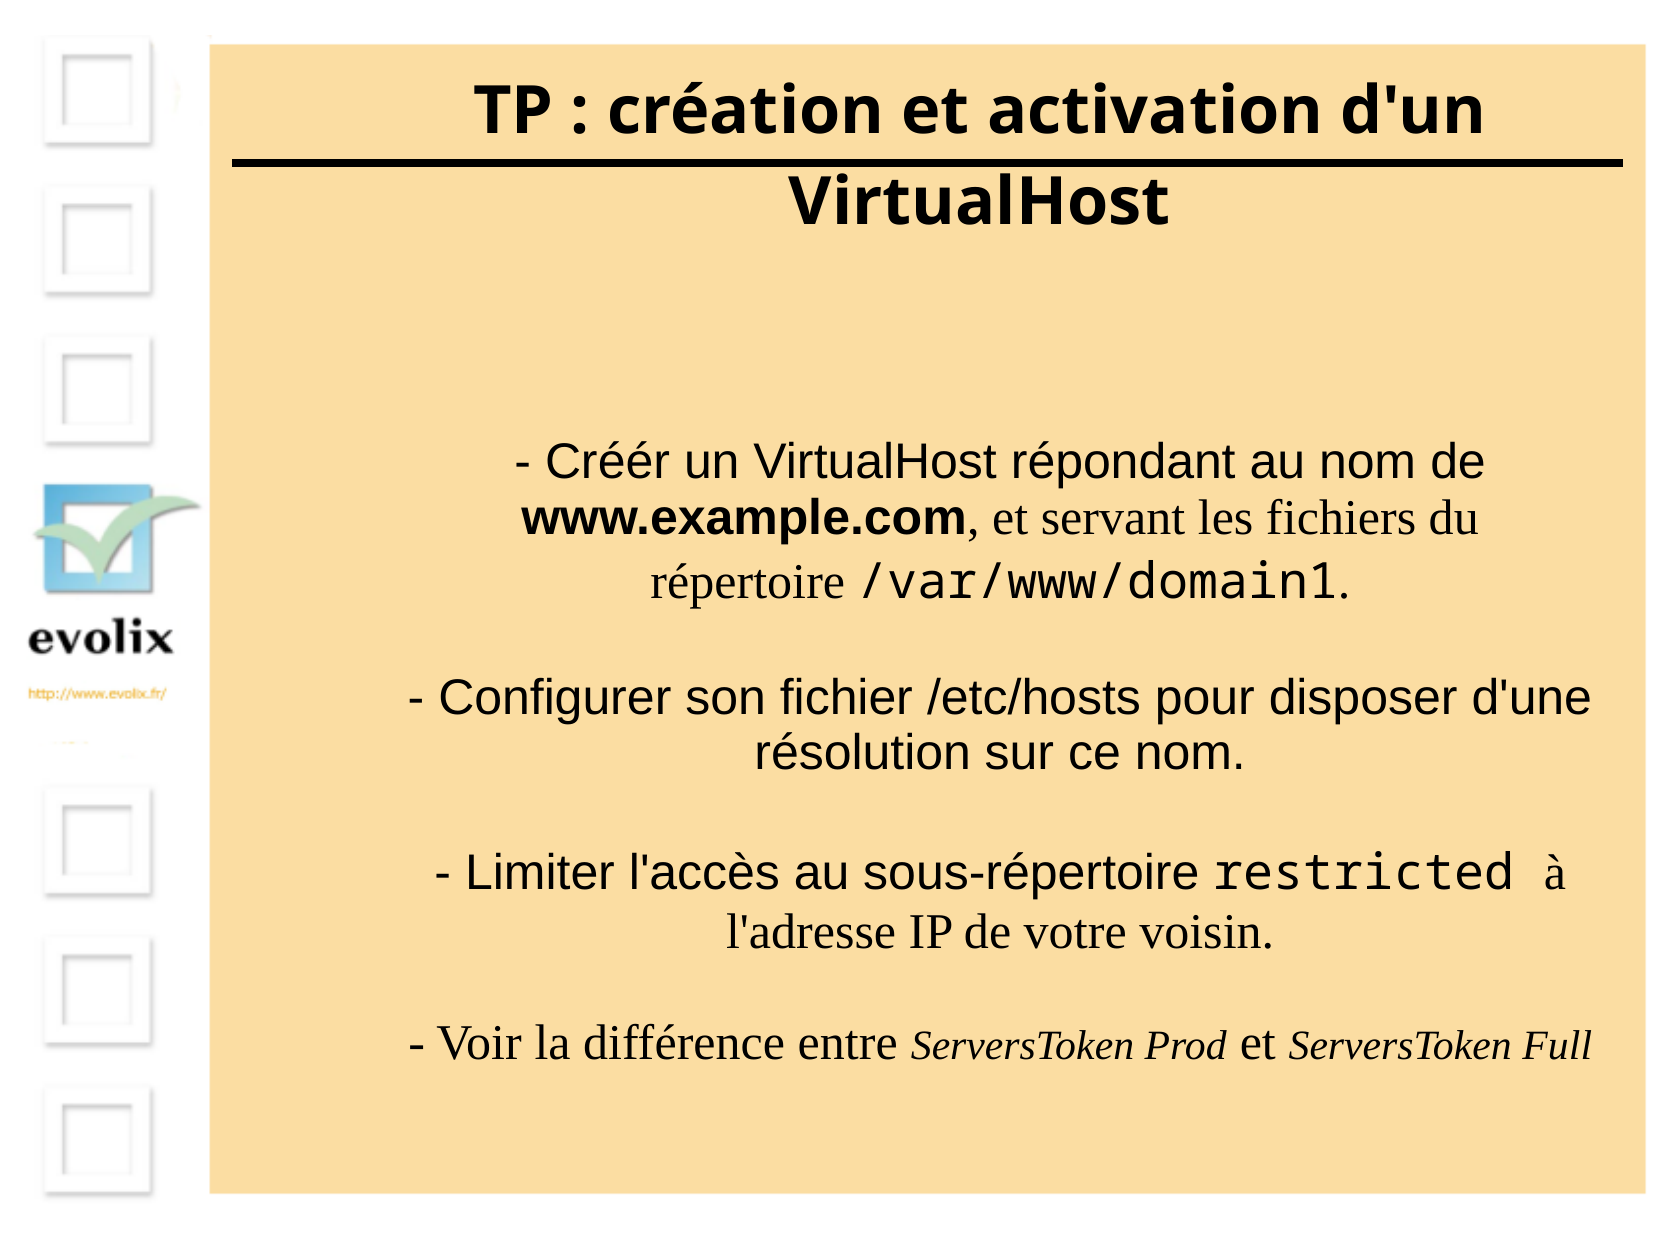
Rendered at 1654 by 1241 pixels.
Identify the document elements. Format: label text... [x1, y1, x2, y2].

picture [0, 35, 1654, 1204]
title TP : création et activation d'un VirtualHost [384, 49, 1576, 258]
subtitle - Créér un VirtualHost répondant au nom de www.example.com, et servant les fichiers du répertoire /var/www/domain1. - Configurer son fichier /etc/hosts pour disposer d'une résolution sur ce nom. - Limiter l'accès au sous-répertoire restricted à l'adresse IP de votre voisin. - Voir la différence entre ServersToken Prod et ServersToken Full [384, 314, 1617, 1190]
